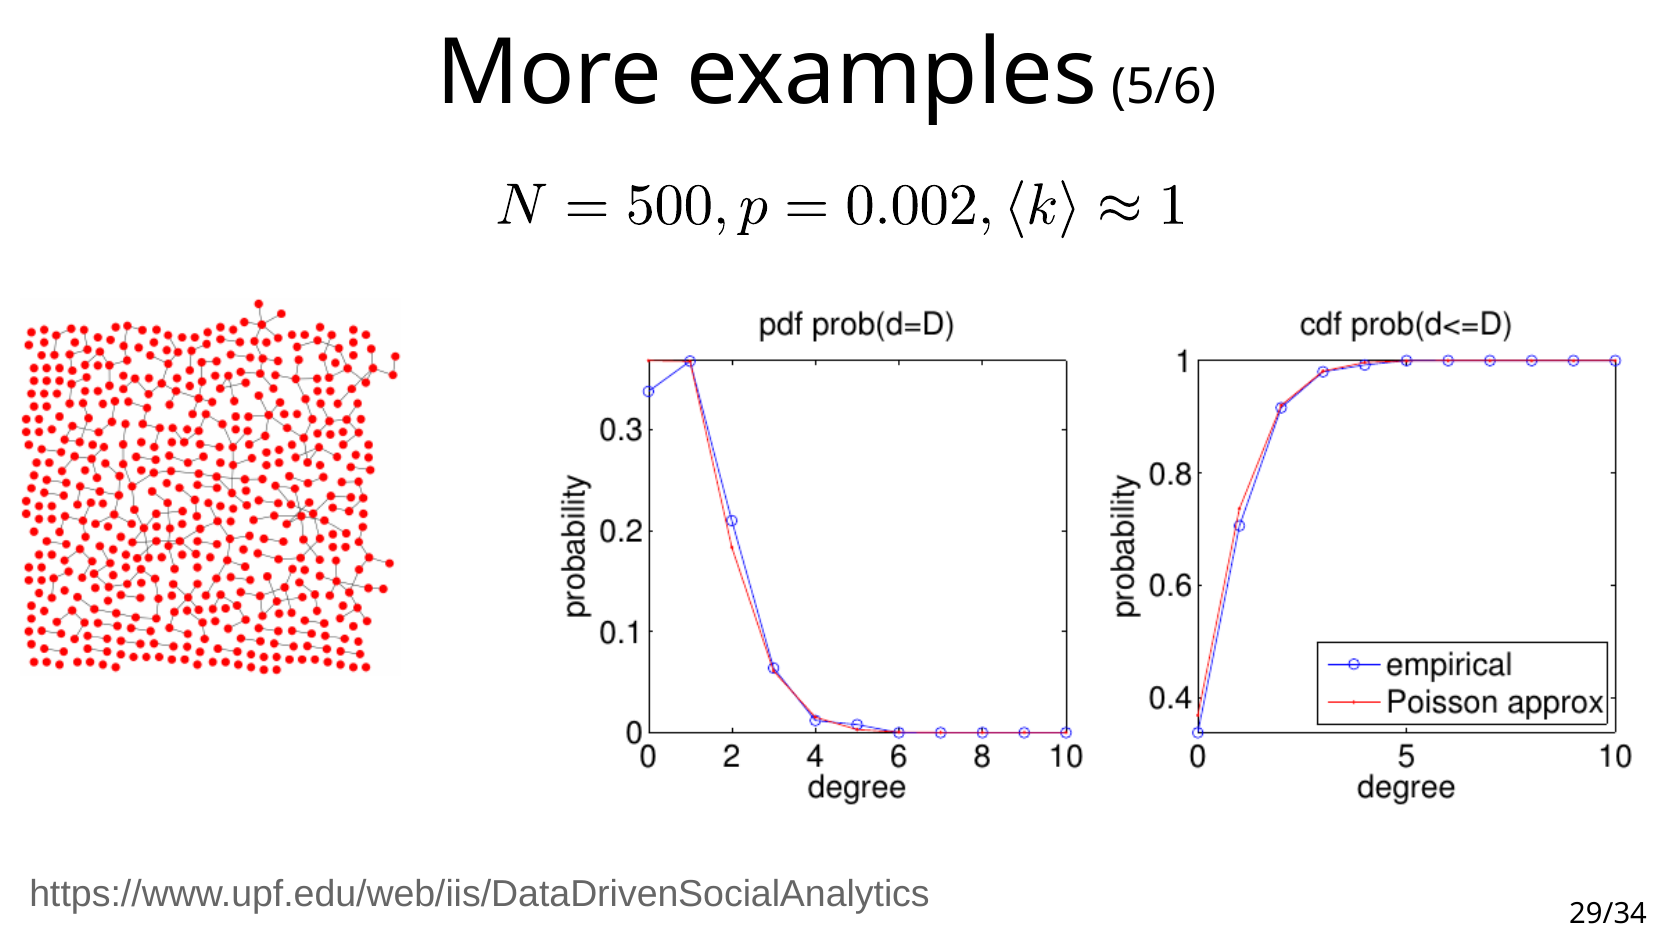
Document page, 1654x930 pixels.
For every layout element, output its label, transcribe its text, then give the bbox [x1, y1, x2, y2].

picture [0, 268, 1653, 817]
text_box https://www.upf.edu/web/iis/DataDrivenSocialAnalytics [14, 864, 1051, 922]
text_box [495, 180, 1188, 239]
title More examples (5/6) [82, 1, 1571, 135]
